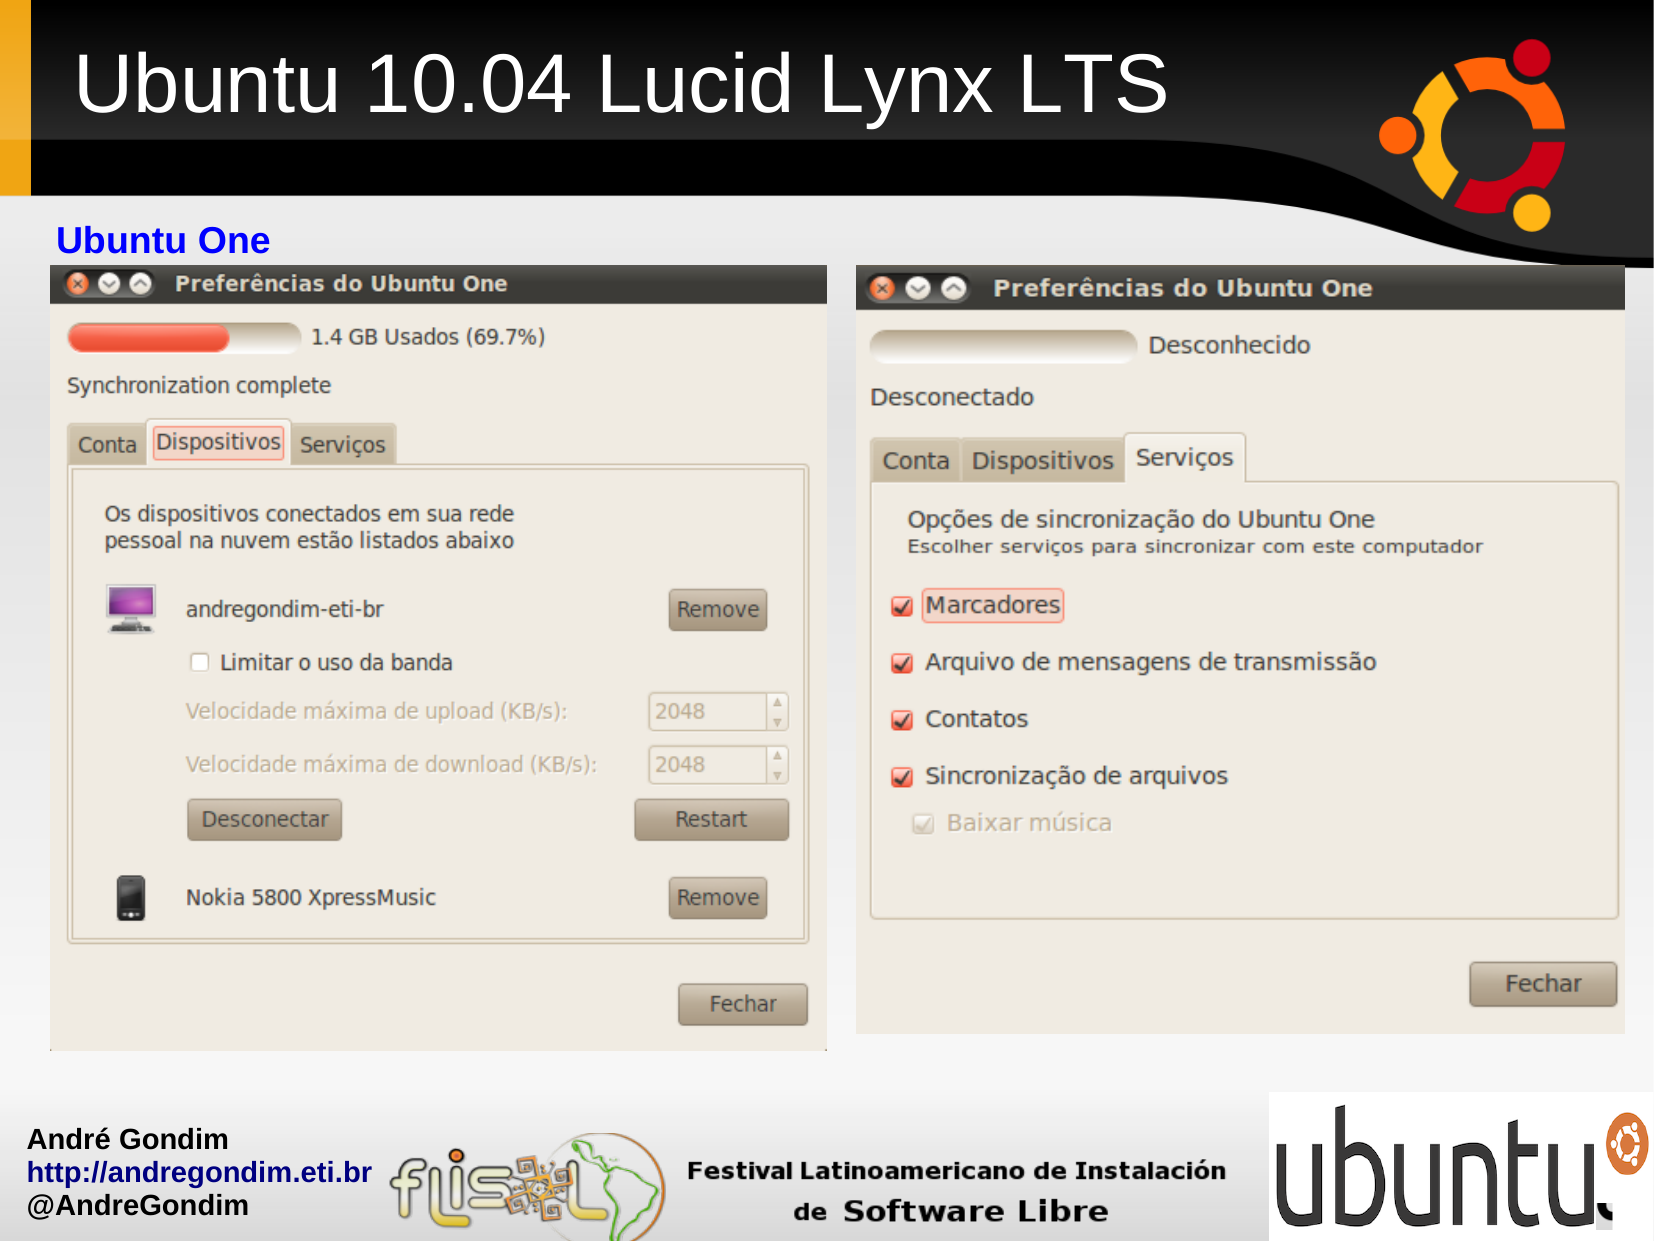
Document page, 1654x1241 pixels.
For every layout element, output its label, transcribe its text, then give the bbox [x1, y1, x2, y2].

picture [0, 0, 1654, 1241]
text_box Ubuntu One [41, 212, 287, 270]
